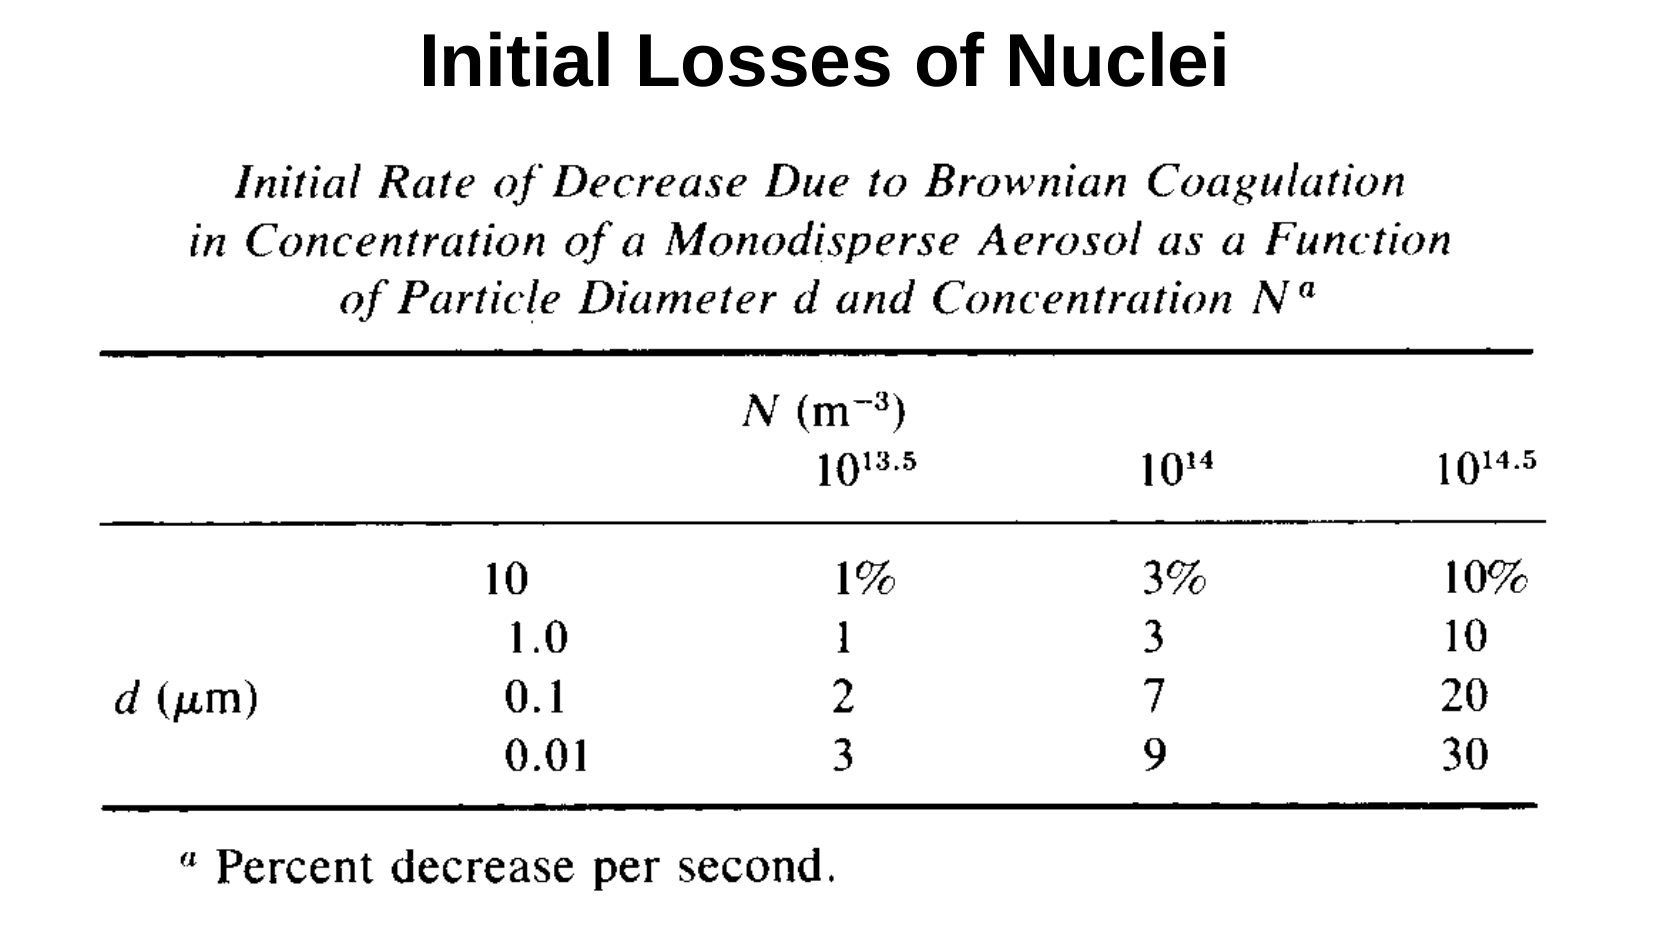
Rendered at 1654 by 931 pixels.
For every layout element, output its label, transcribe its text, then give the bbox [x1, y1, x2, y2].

title Initial Losses of Nuclei [0, 5, 1654, 107]
picture [87, 132, 1552, 898]
